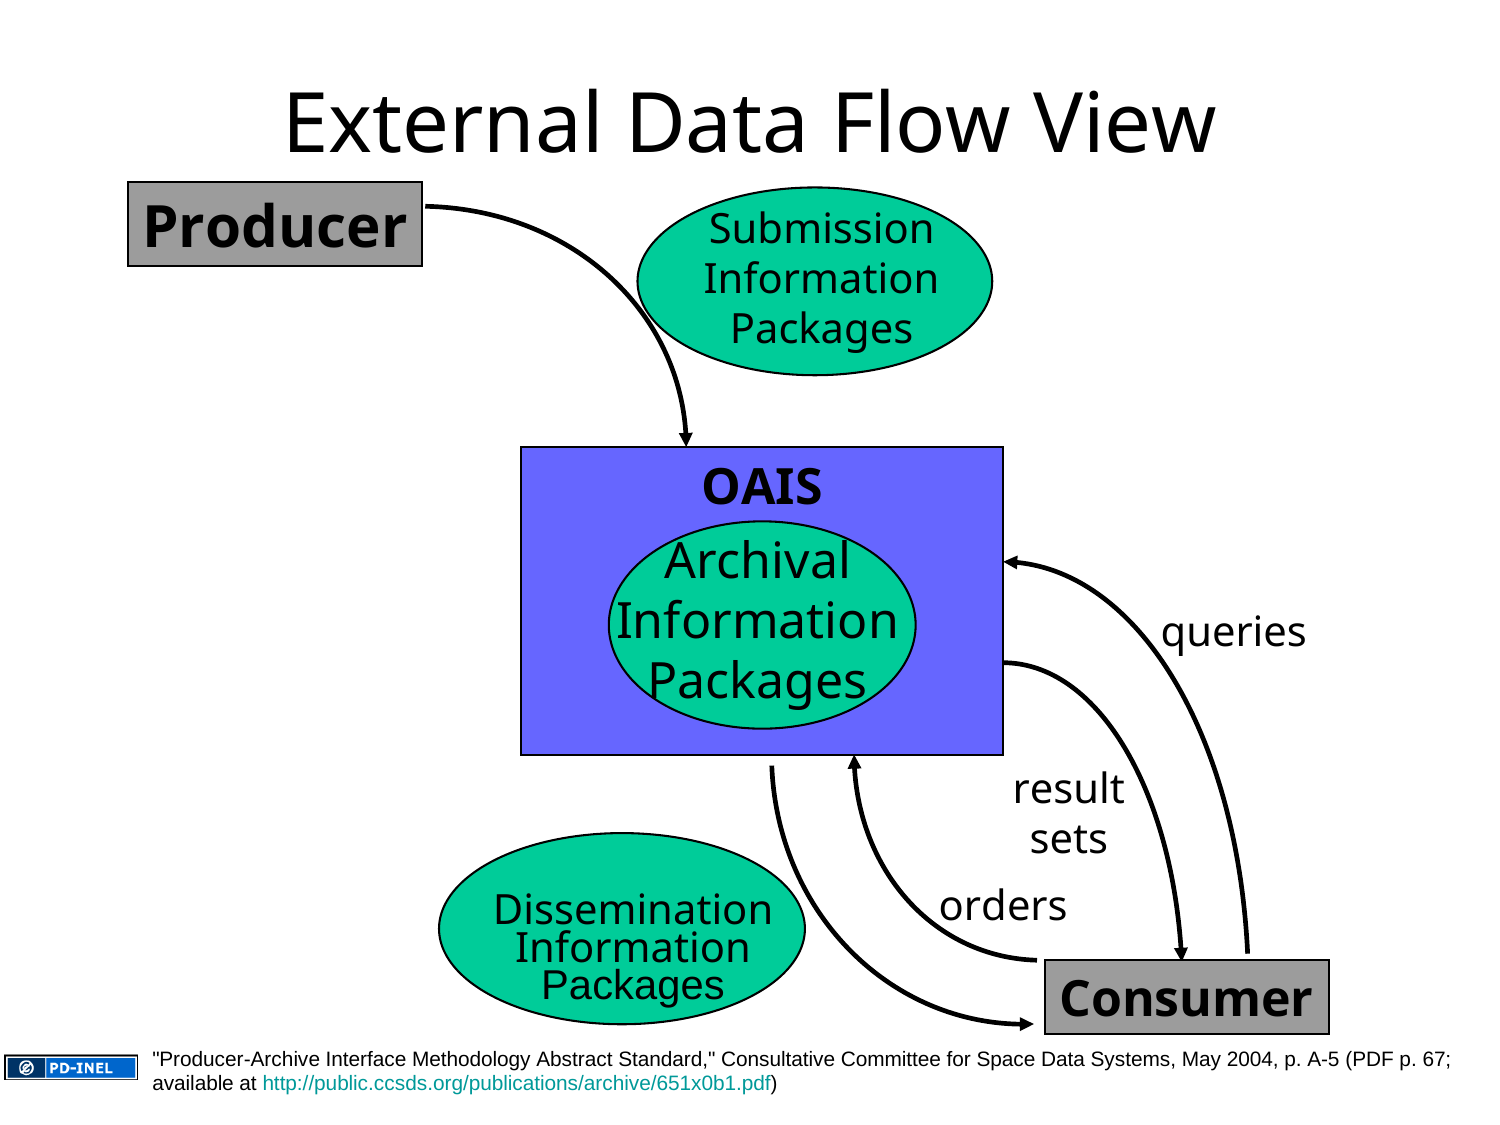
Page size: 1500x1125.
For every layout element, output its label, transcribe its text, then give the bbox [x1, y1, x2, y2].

title External Data Flow View [112, 50, 1388, 188]
text_box orders [923, 871, 1083, 936]
text_box "Producer-Archive Interface Methodology Abstract Standard," Consultative Committee for Space Data Systems, May 2004, p. A-5 (PDF p. 67; available at http://public.ccsds.org/publications/archive/651x0b1.pdf) [137, 1037, 1500, 1103]
text_box result sets [997, 754, 1140, 870]
text_box Consumer [1044, 959, 1329, 1035]
text_box queries [1145, 597, 1323, 663]
text_box Producer [127, 181, 423, 267]
text_box Submission Information Packages [688, 195, 955, 360]
picture [4, 1054, 137, 1080]
text_box [521, 446, 1004, 755]
text_box Archival Information Packages [601, 521, 915, 716]
text_box OAIS [686, 446, 838, 521]
text_box Dissemination Information Packages [477, 887, 789, 1015]
